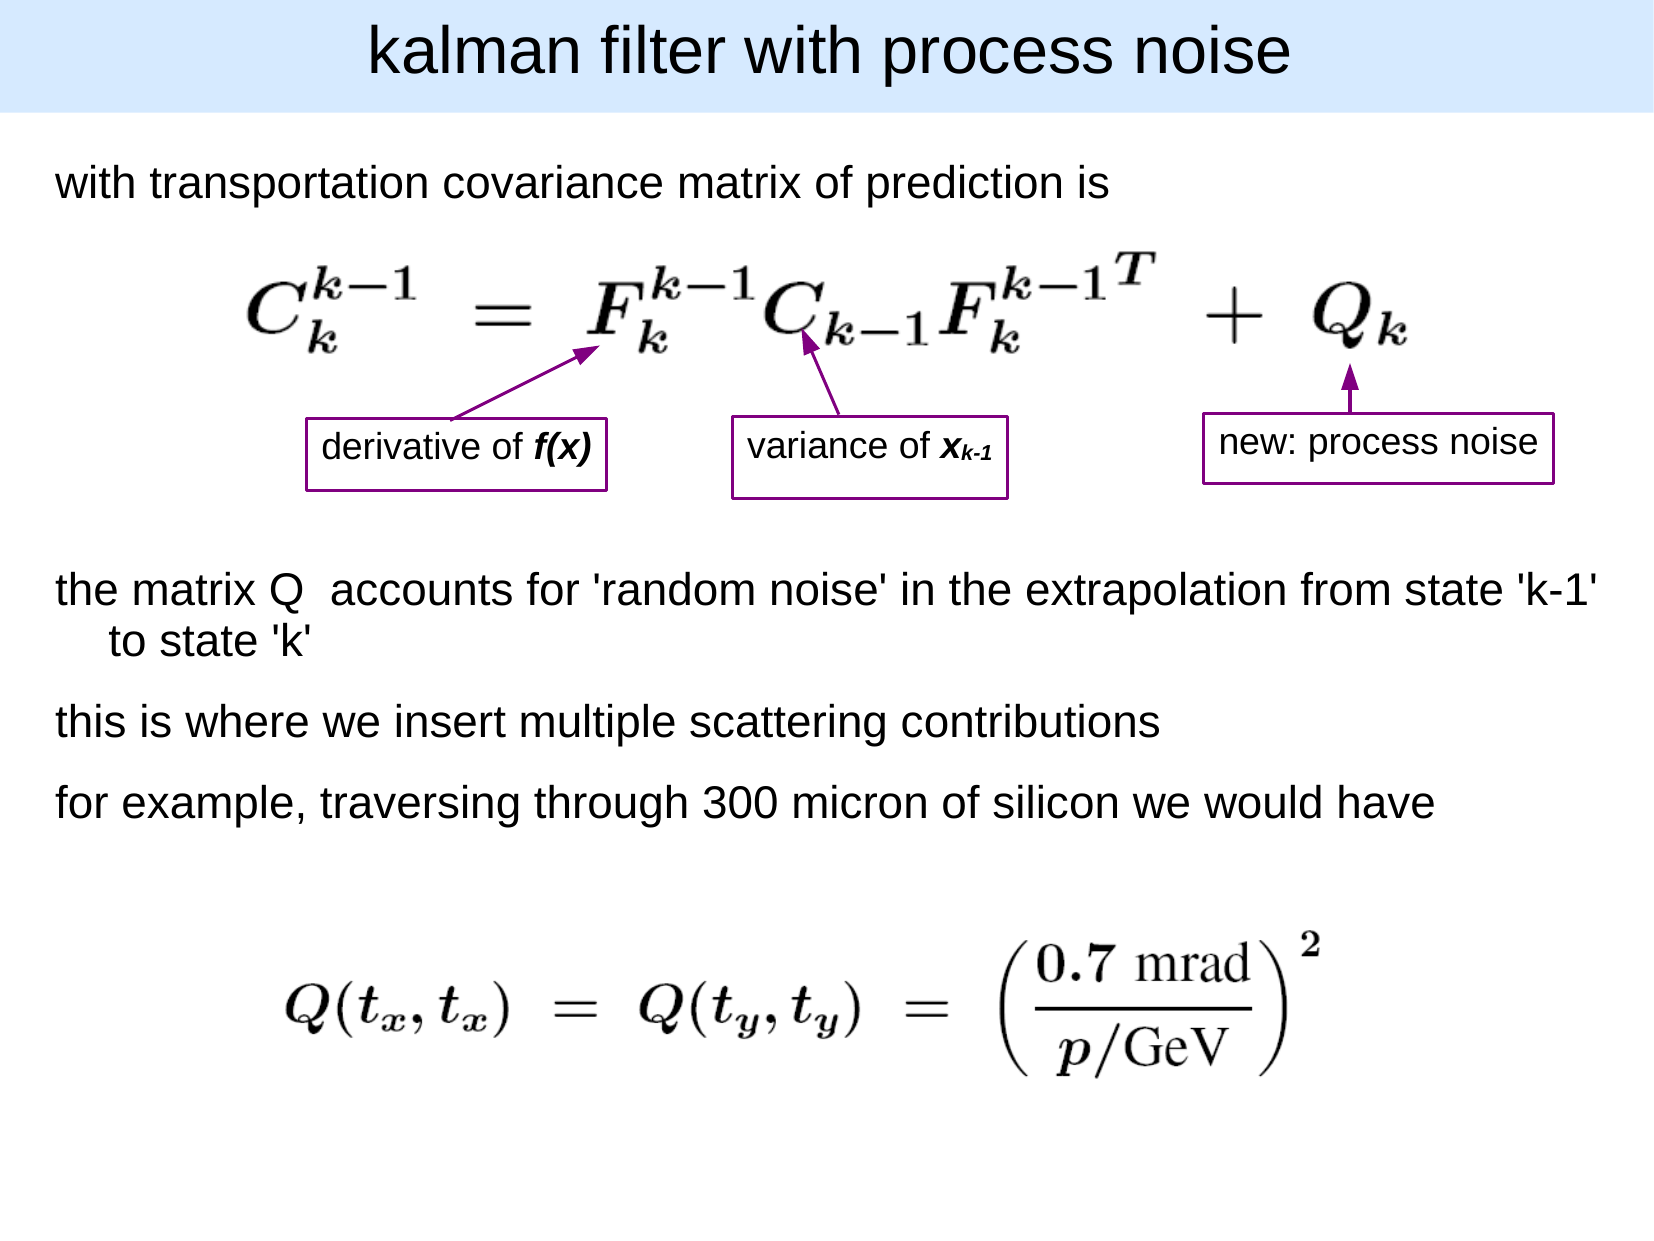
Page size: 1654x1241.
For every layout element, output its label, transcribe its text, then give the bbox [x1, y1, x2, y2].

list the matrix Q accounts for 'random noise' in the extrapolation from state 'k-1' to state 'k' this is where we insert multiple scattering contributions for example, traversing through 300 micron of silicon we would have [37, 564, 1613, 1091]
text_box new: process noise [1203, 413, 1554, 484]
text_box variance of xk-1 [732, 416, 1008, 499]
list with transportation covariance matrix of prediction is [37, 156, 1613, 226]
text_box derivative of f(x) [306, 418, 607, 491]
title kalman filter with process noise [86, 0, 1576, 100]
picture [274, 923, 1325, 1091]
picture [225, 251, 1431, 376]
